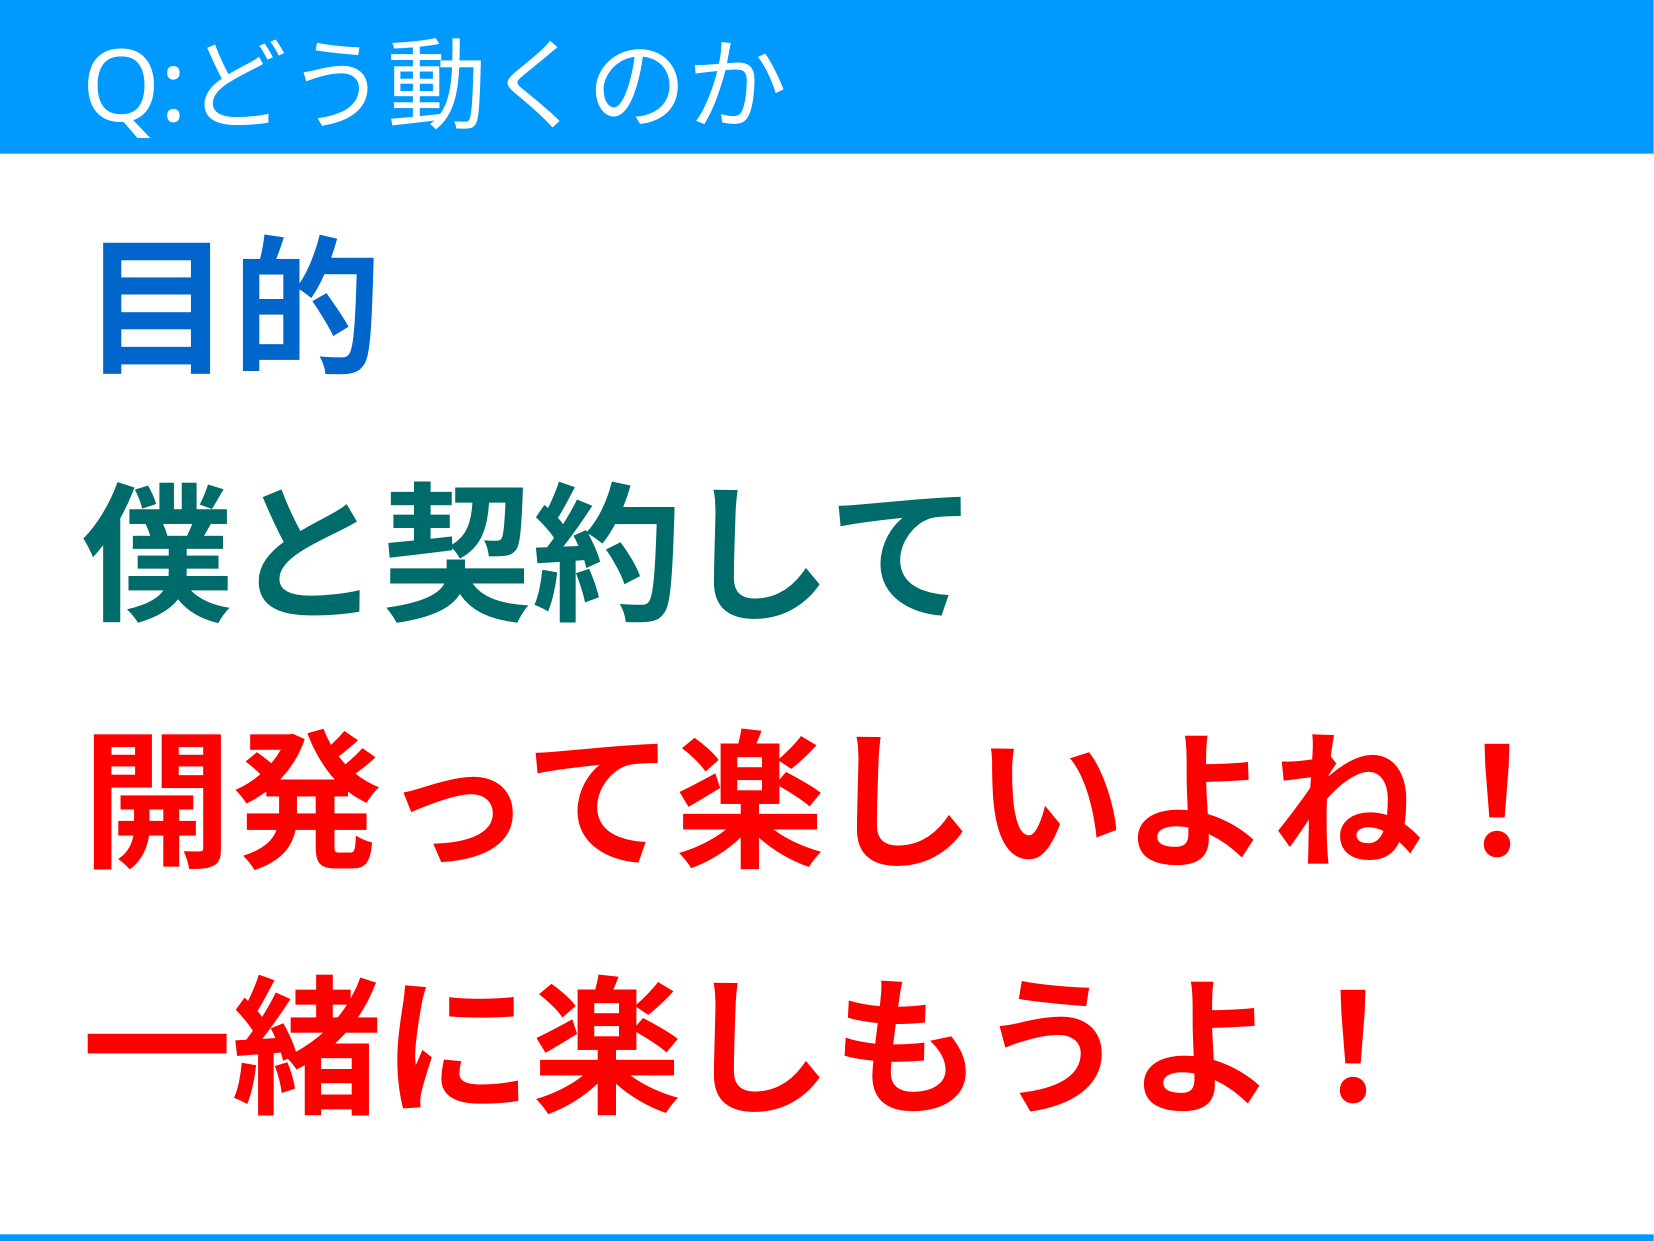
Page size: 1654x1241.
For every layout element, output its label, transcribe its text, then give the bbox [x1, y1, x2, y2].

title Q:どう動くのか [82, 3, 1571, 153]
list 目的 僕と契約して 開発って楽しいよね！ 一緒に楽しもうよ！ [82, 188, 1635, 1206]
